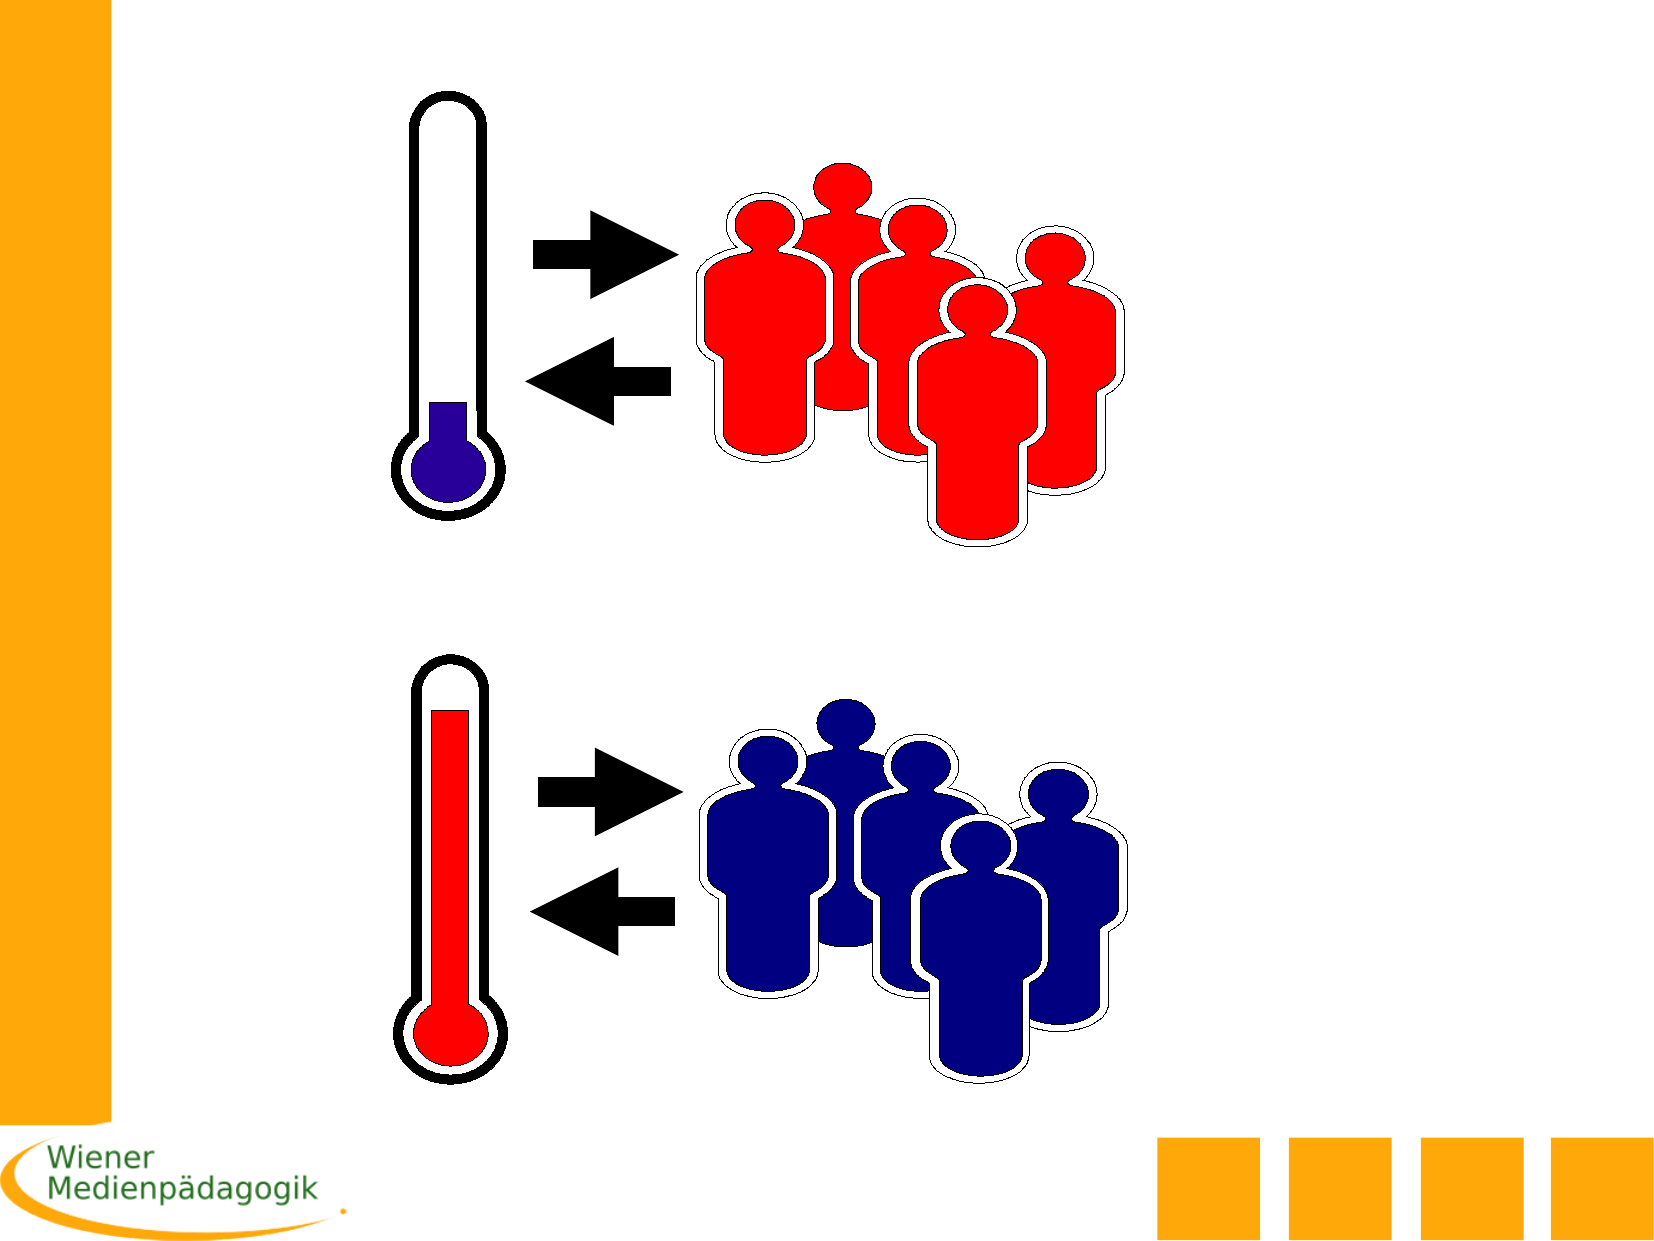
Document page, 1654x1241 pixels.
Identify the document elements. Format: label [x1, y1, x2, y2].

picture [0, 1114, 398, 1241]
text_box [391, 91, 506, 521]
text_box [699, 699, 1128, 1084]
text_box [393, 654, 508, 1085]
text_box [696, 163, 1125, 547]
